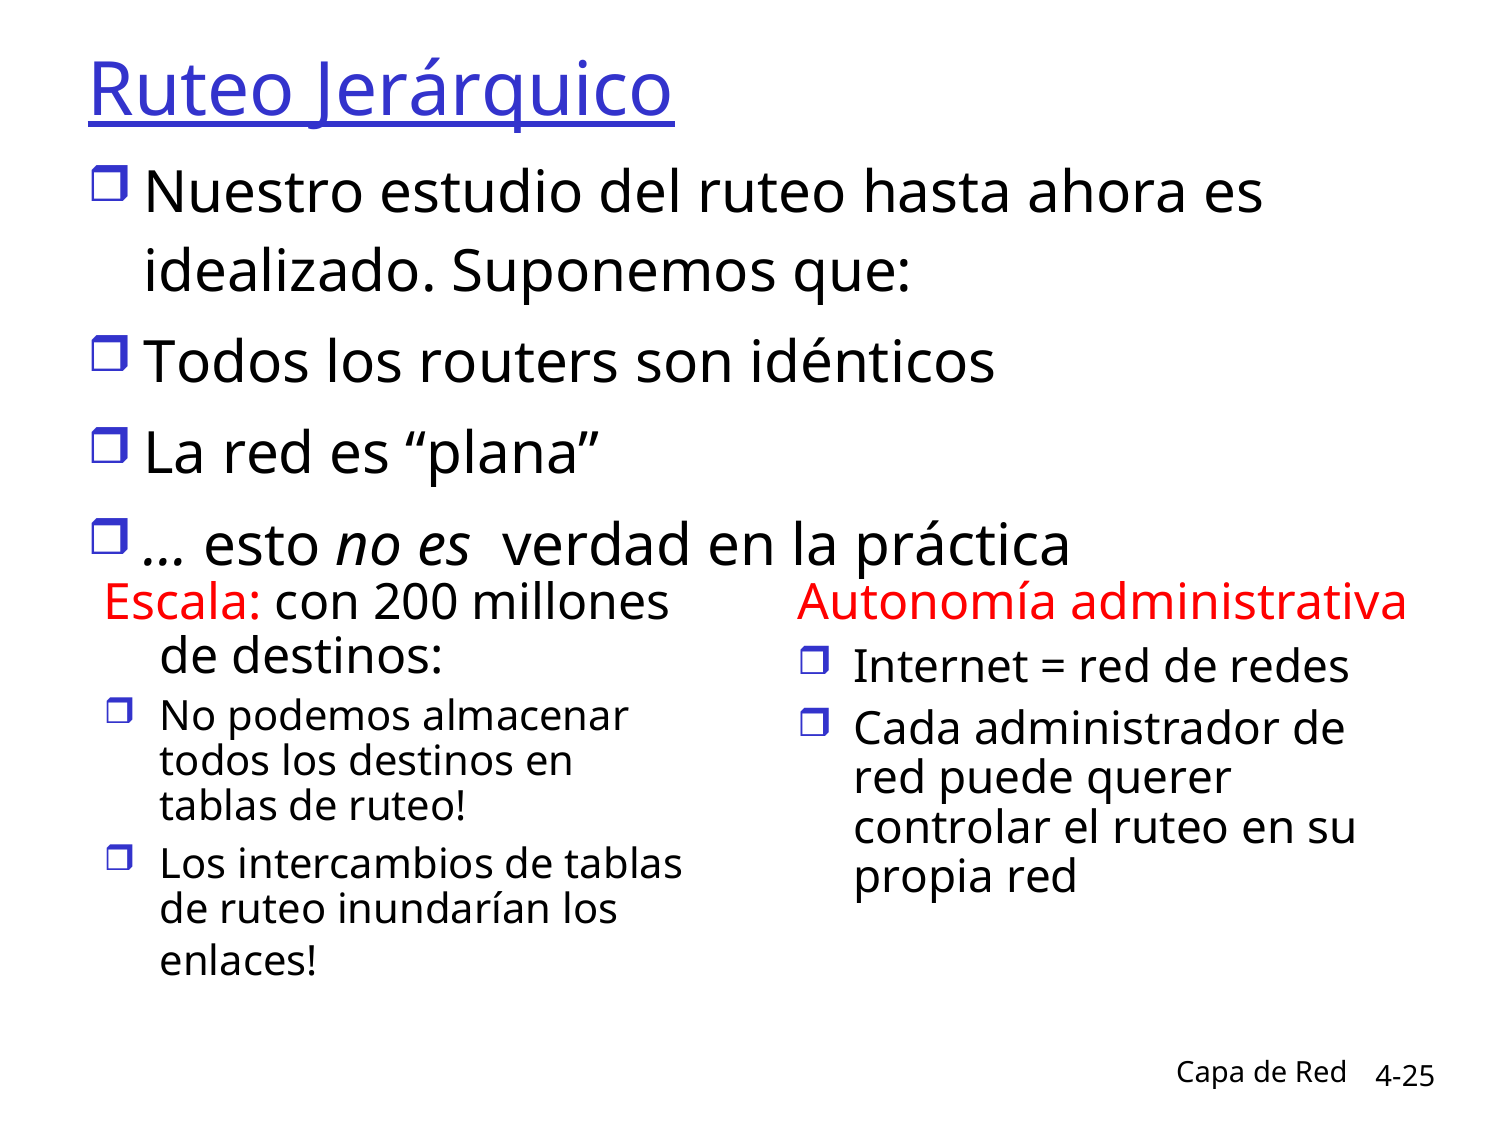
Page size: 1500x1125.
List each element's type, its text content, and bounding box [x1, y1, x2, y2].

text_box Escala: con 200 millones de destinos: No podemos almacenar todos los destinos en tablas de ruteo! Los intercambios de tablas de ruteo inundarían los enlaces! [88, 568, 715, 995]
title Ruteo Jerárquico [87, 23, 1363, 149]
list Nuestro estudio del ruteo hasta ahora es idealizado. Suponemos que: Todos los routers son idénticos La red es “plana” … esto no es verdad en la práctica [87, 149, 1463, 564]
text_box Autonomía administrativa Internet = red de redes Cada administrador de red puede querer controlar el ruteo en su propia red [782, 568, 1443, 911]
